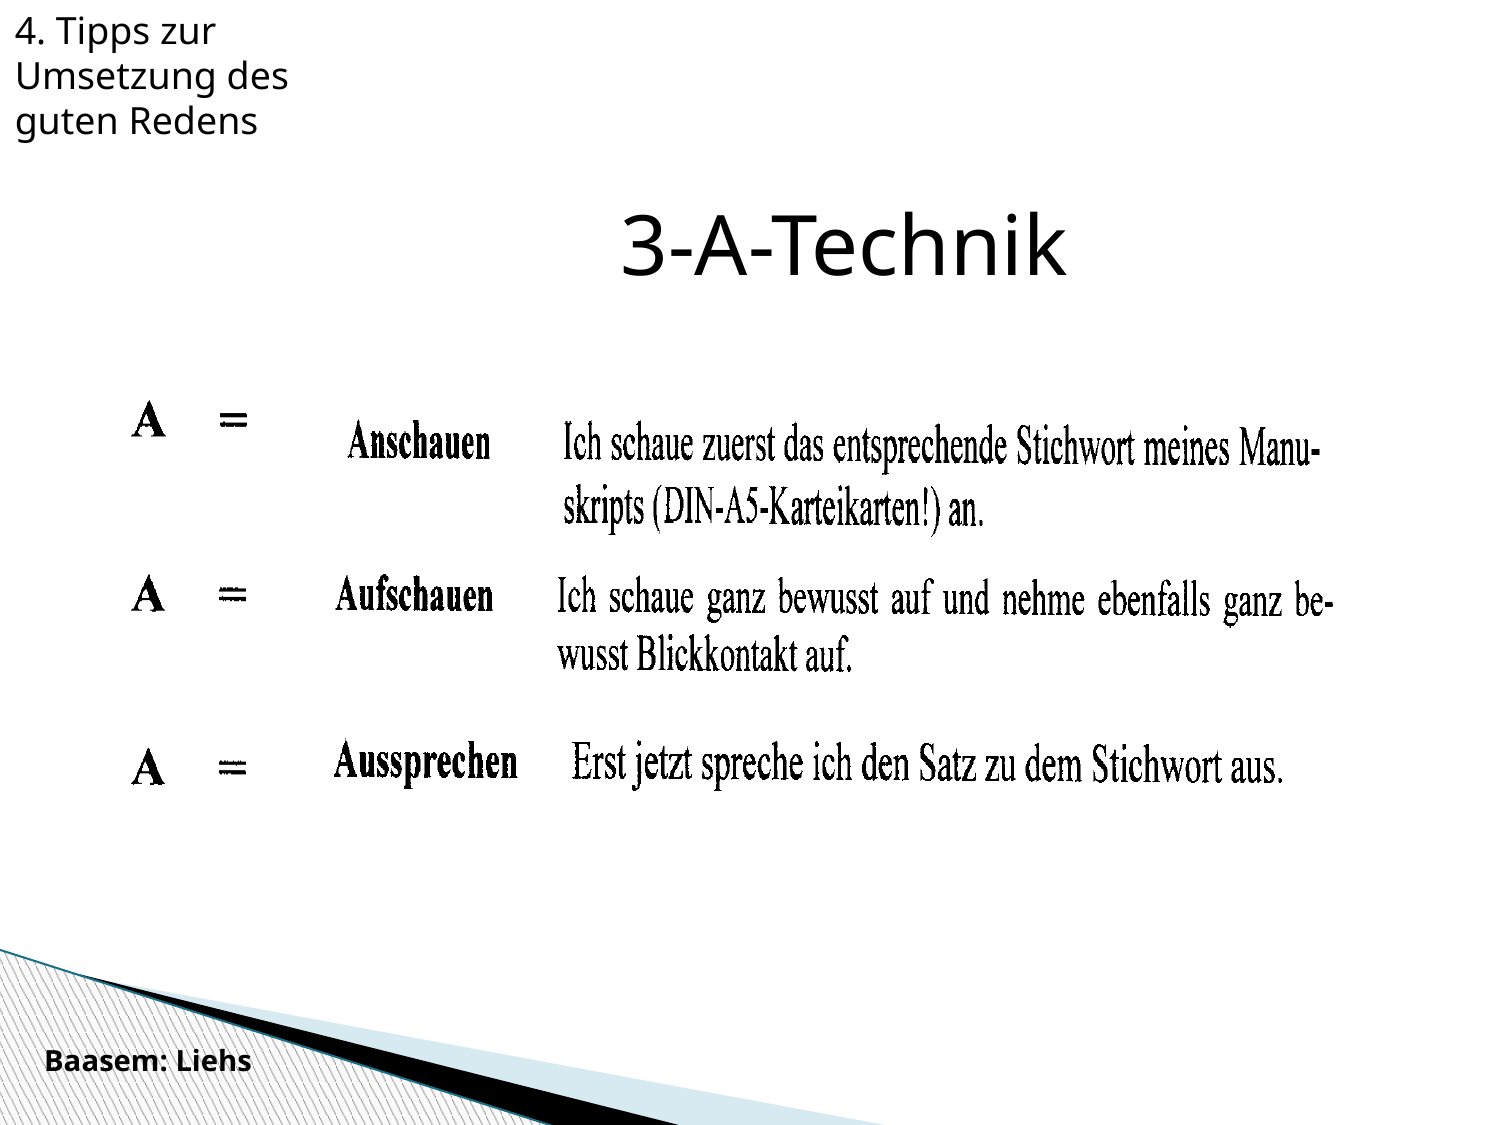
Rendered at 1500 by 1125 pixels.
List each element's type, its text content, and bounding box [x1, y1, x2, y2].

text_box 3-A-Technik [312, 184, 1376, 300]
picture [0, 952, 543, 1125]
text_box 4. Tipps zur Umsetzung des guten Redens [0, 0, 337, 150]
picture [100, 361, 278, 835]
picture [324, 373, 1400, 835]
text_box Baasem: Liehs [29, 1034, 325, 1085]
